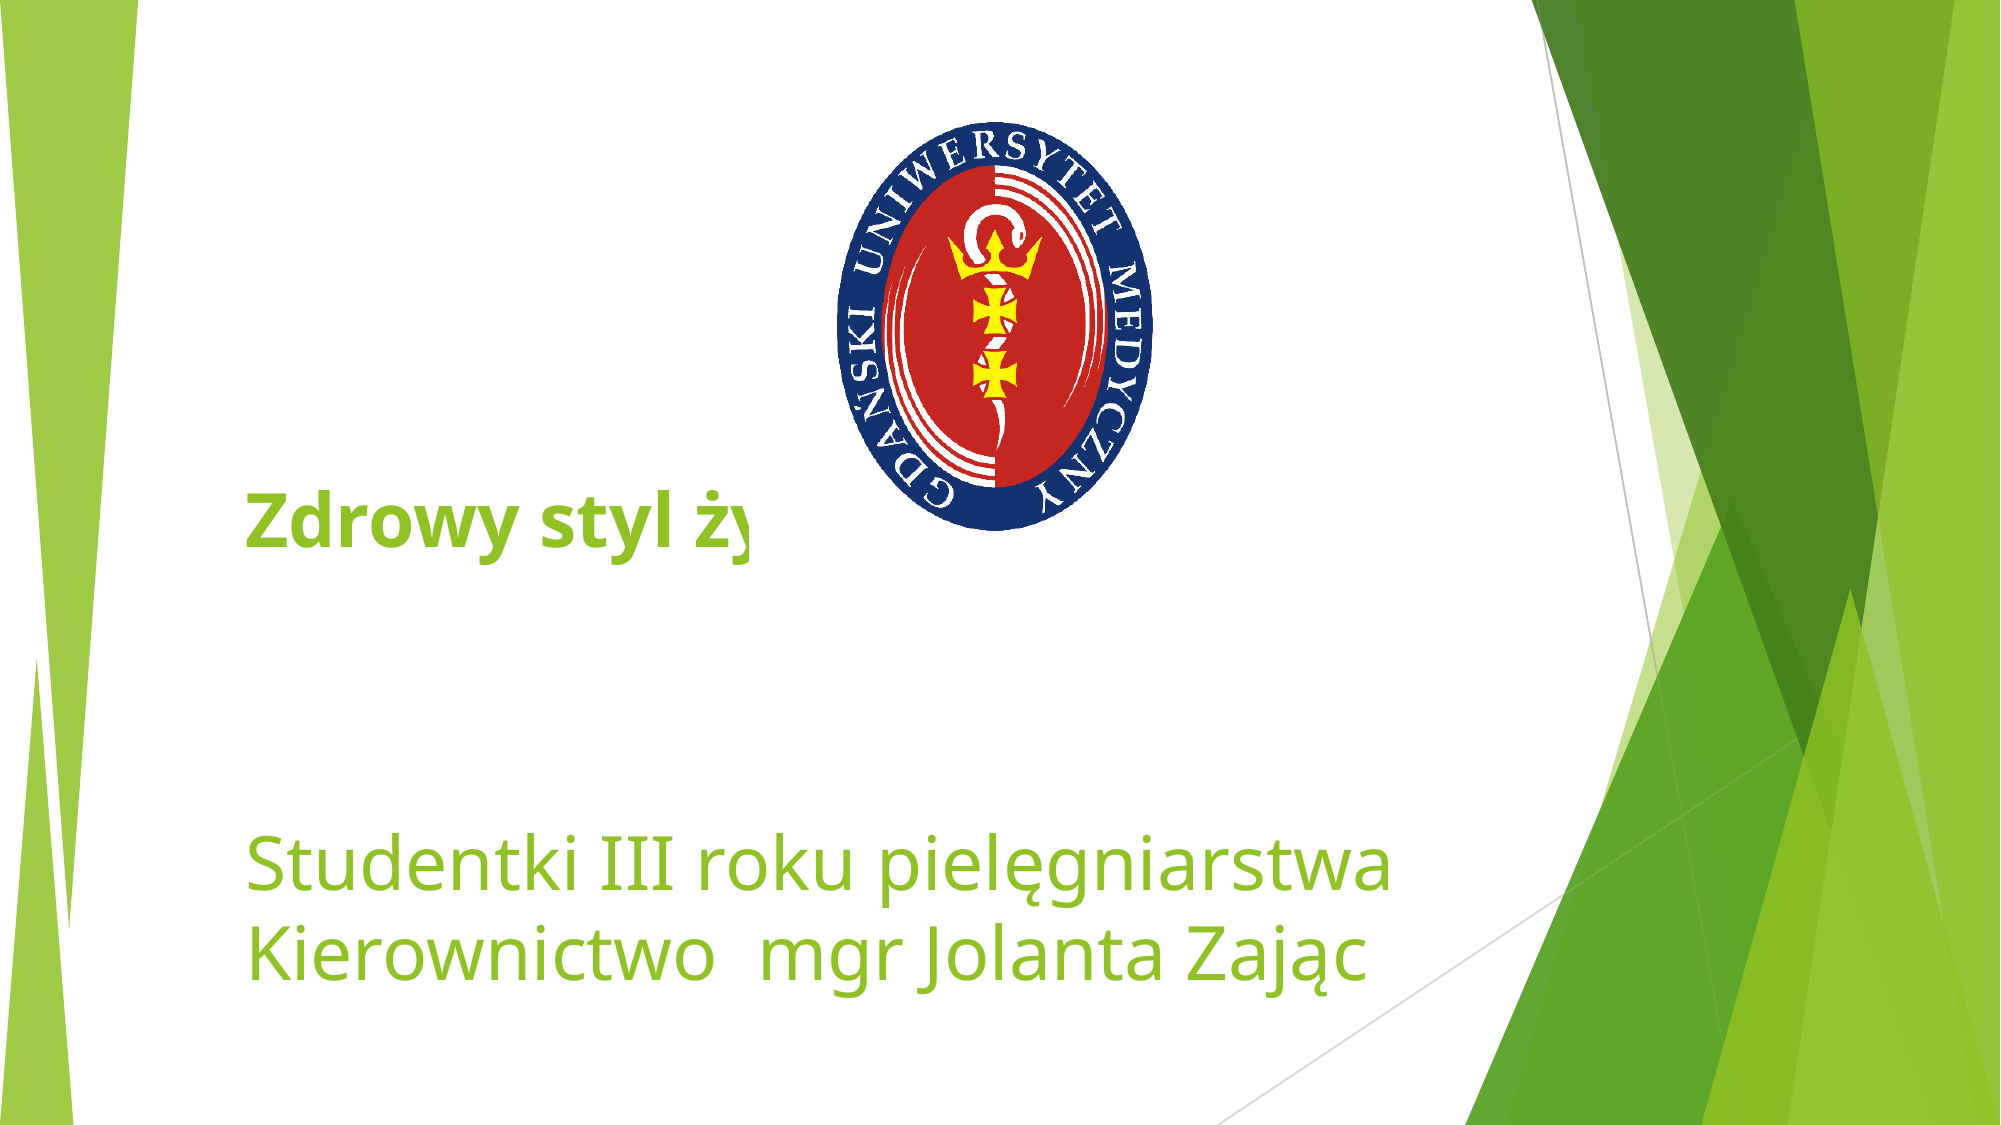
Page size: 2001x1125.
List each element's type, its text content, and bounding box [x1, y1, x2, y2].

title Zdrowy styl życia [230, 465, 1505, 736]
subtitle Studentki III roku pielęgniarstwa Kierownictwo mgr Jolanta Zając [230, 808, 1505, 989]
picture [749, 34, 1240, 618]
